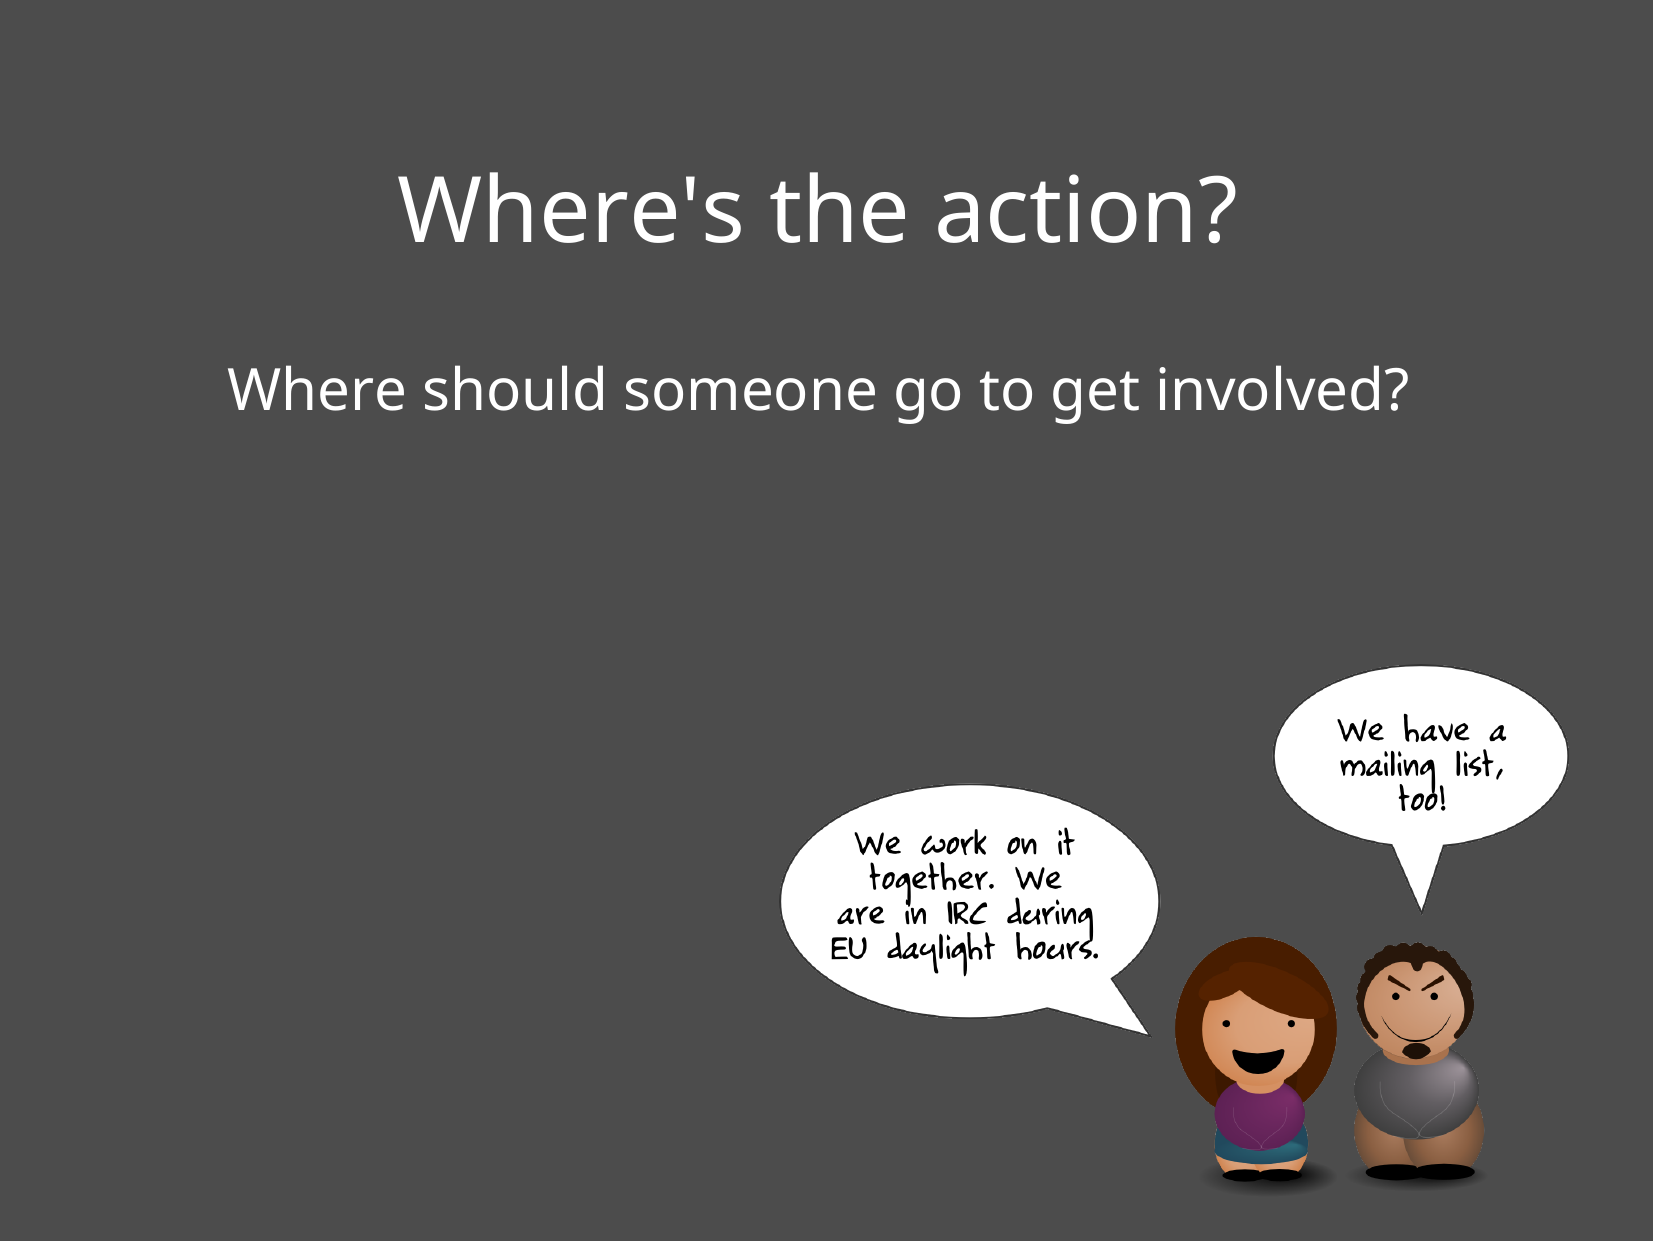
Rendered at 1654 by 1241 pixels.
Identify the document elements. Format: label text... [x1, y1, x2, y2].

title Where should someone go to get involved? [75, 289, 1562, 498]
picture [779, 664, 1569, 1197]
title Where's the action? [75, 112, 1562, 289]
